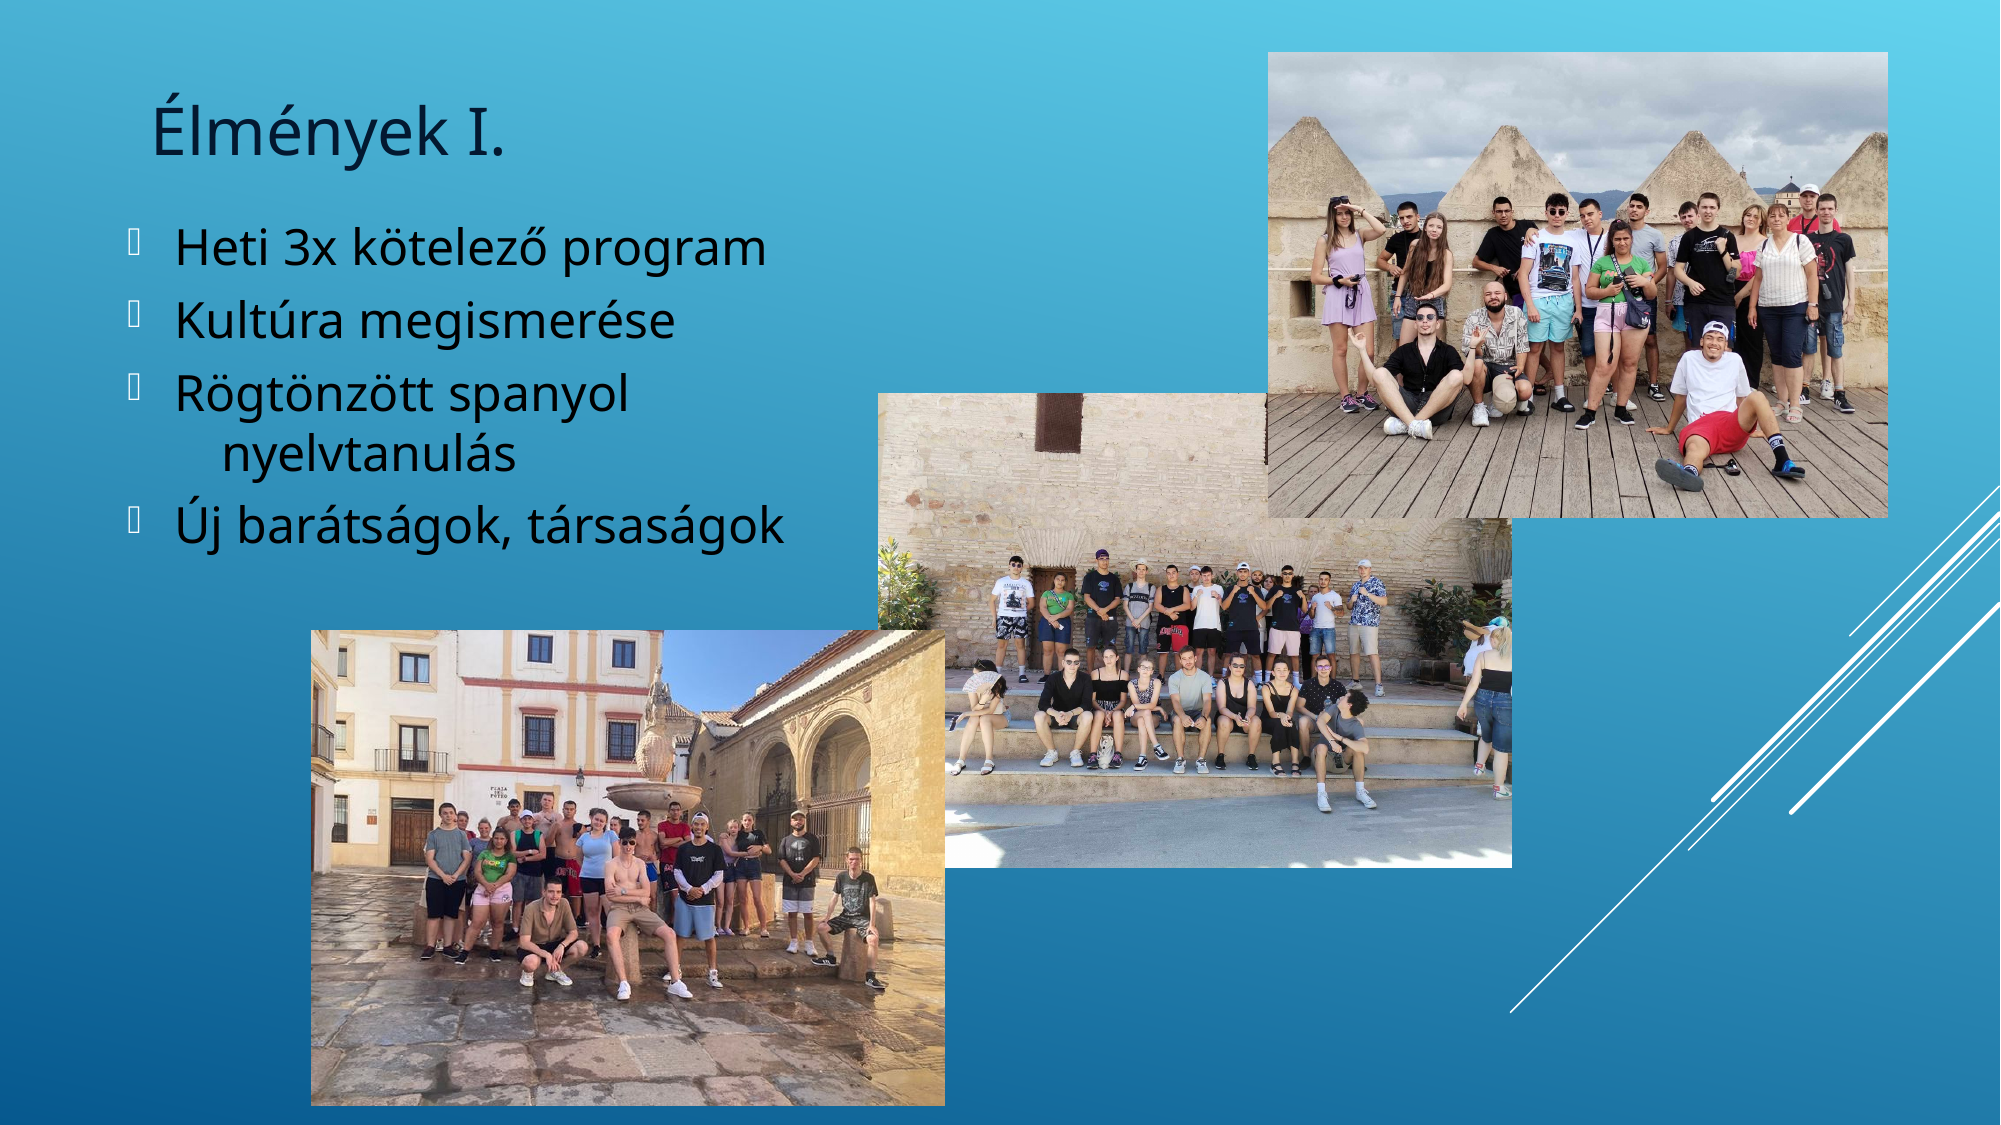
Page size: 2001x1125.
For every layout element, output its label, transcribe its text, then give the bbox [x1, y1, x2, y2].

picture [311, 52, 1888, 1106]
list Heti 3x kötelező program Kultúra megismerése Rögtönzött spanyol nyelvtanulás Új barátságok, társaságok [112, 208, 923, 706]
list Élmények I. [135, 81, 899, 176]
